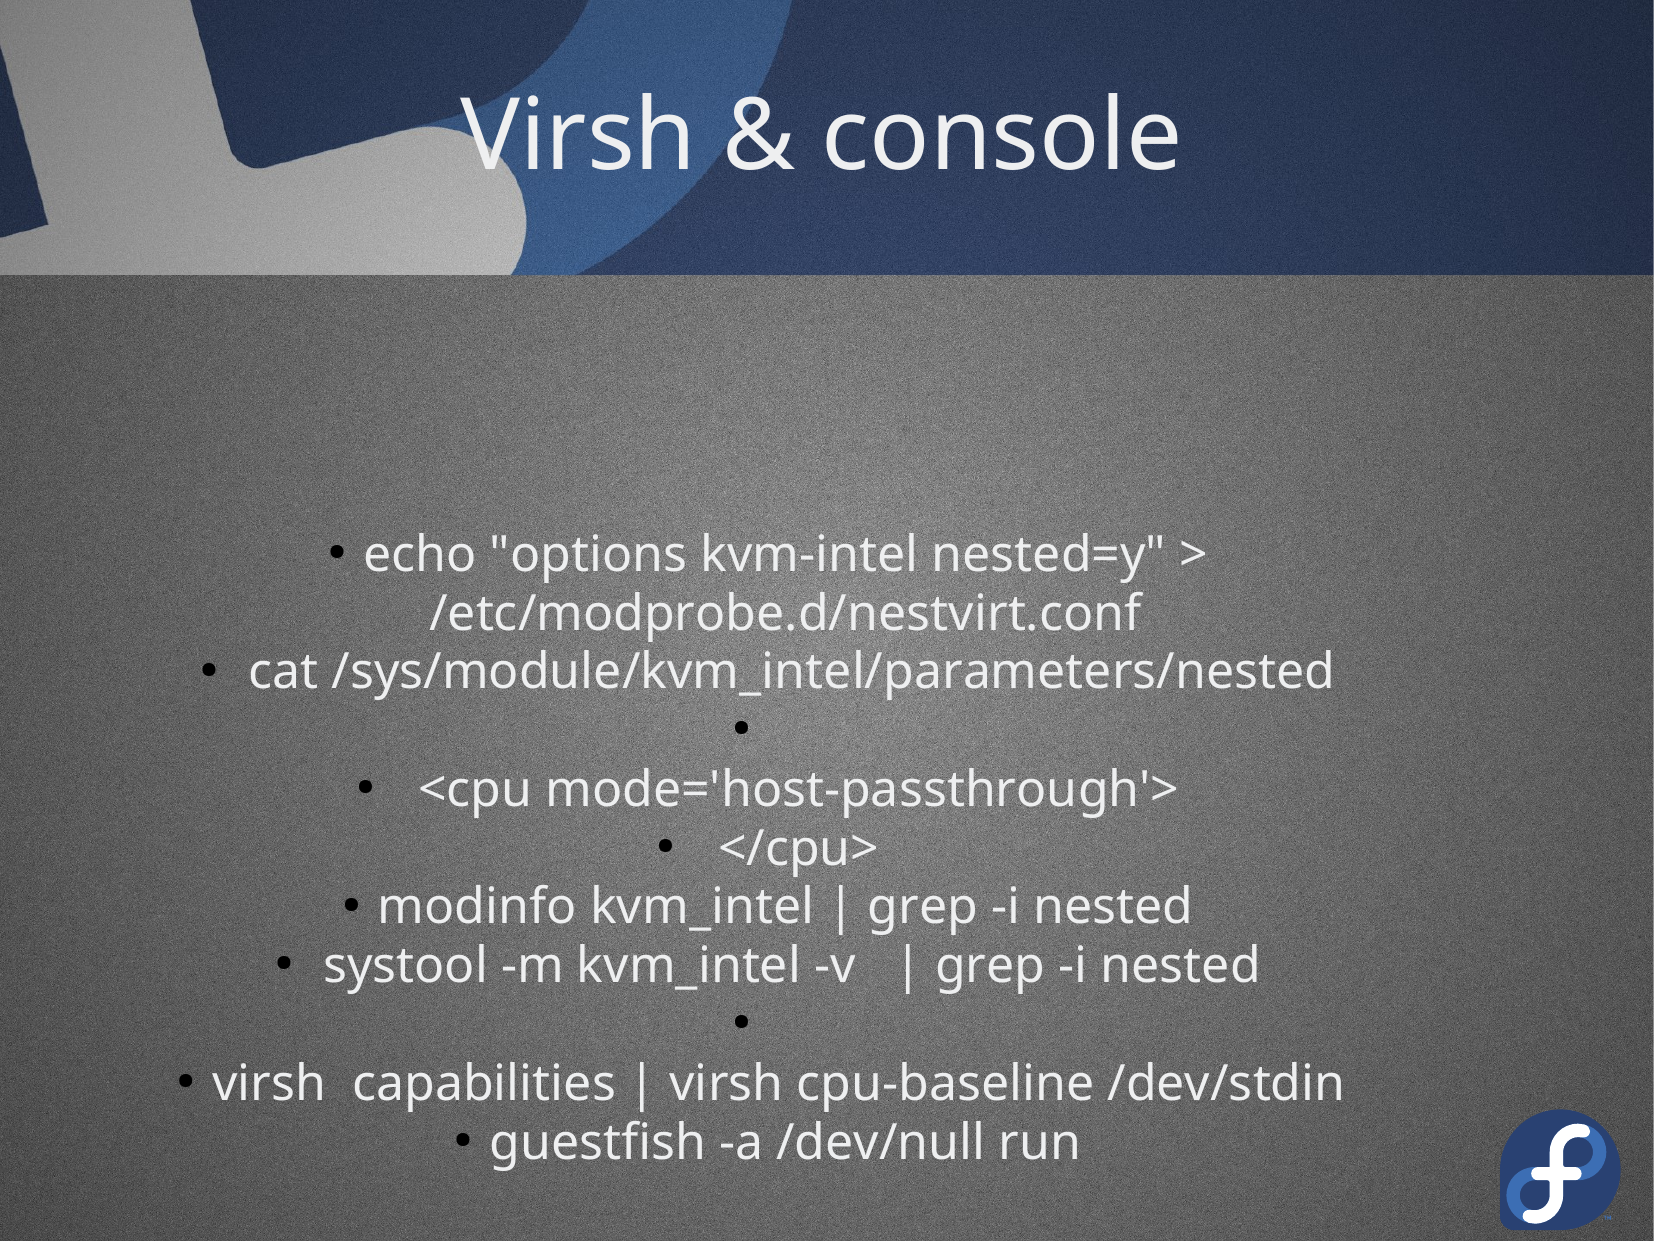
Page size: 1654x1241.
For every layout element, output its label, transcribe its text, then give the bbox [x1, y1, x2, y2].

picture [0, 0, 1654, 1241]
text_box echo "options kvm-intel nested=y" > /etc/modprobe.d/nestvirt.conf cat /sys/module/kvm_intel/parameters/nested <cpu mode='host-passthrough'> </cpu> modinfo kvm_intel | grep -i nested systool -m kvm_intel -v | grep -i nested virsh capabilities | virsh cpu-baseline /dev/stdin guestfish -a /dev/null run [29, 285, 1507, 492]
text_box Virsh & console [83, 30, 1561, 237]
